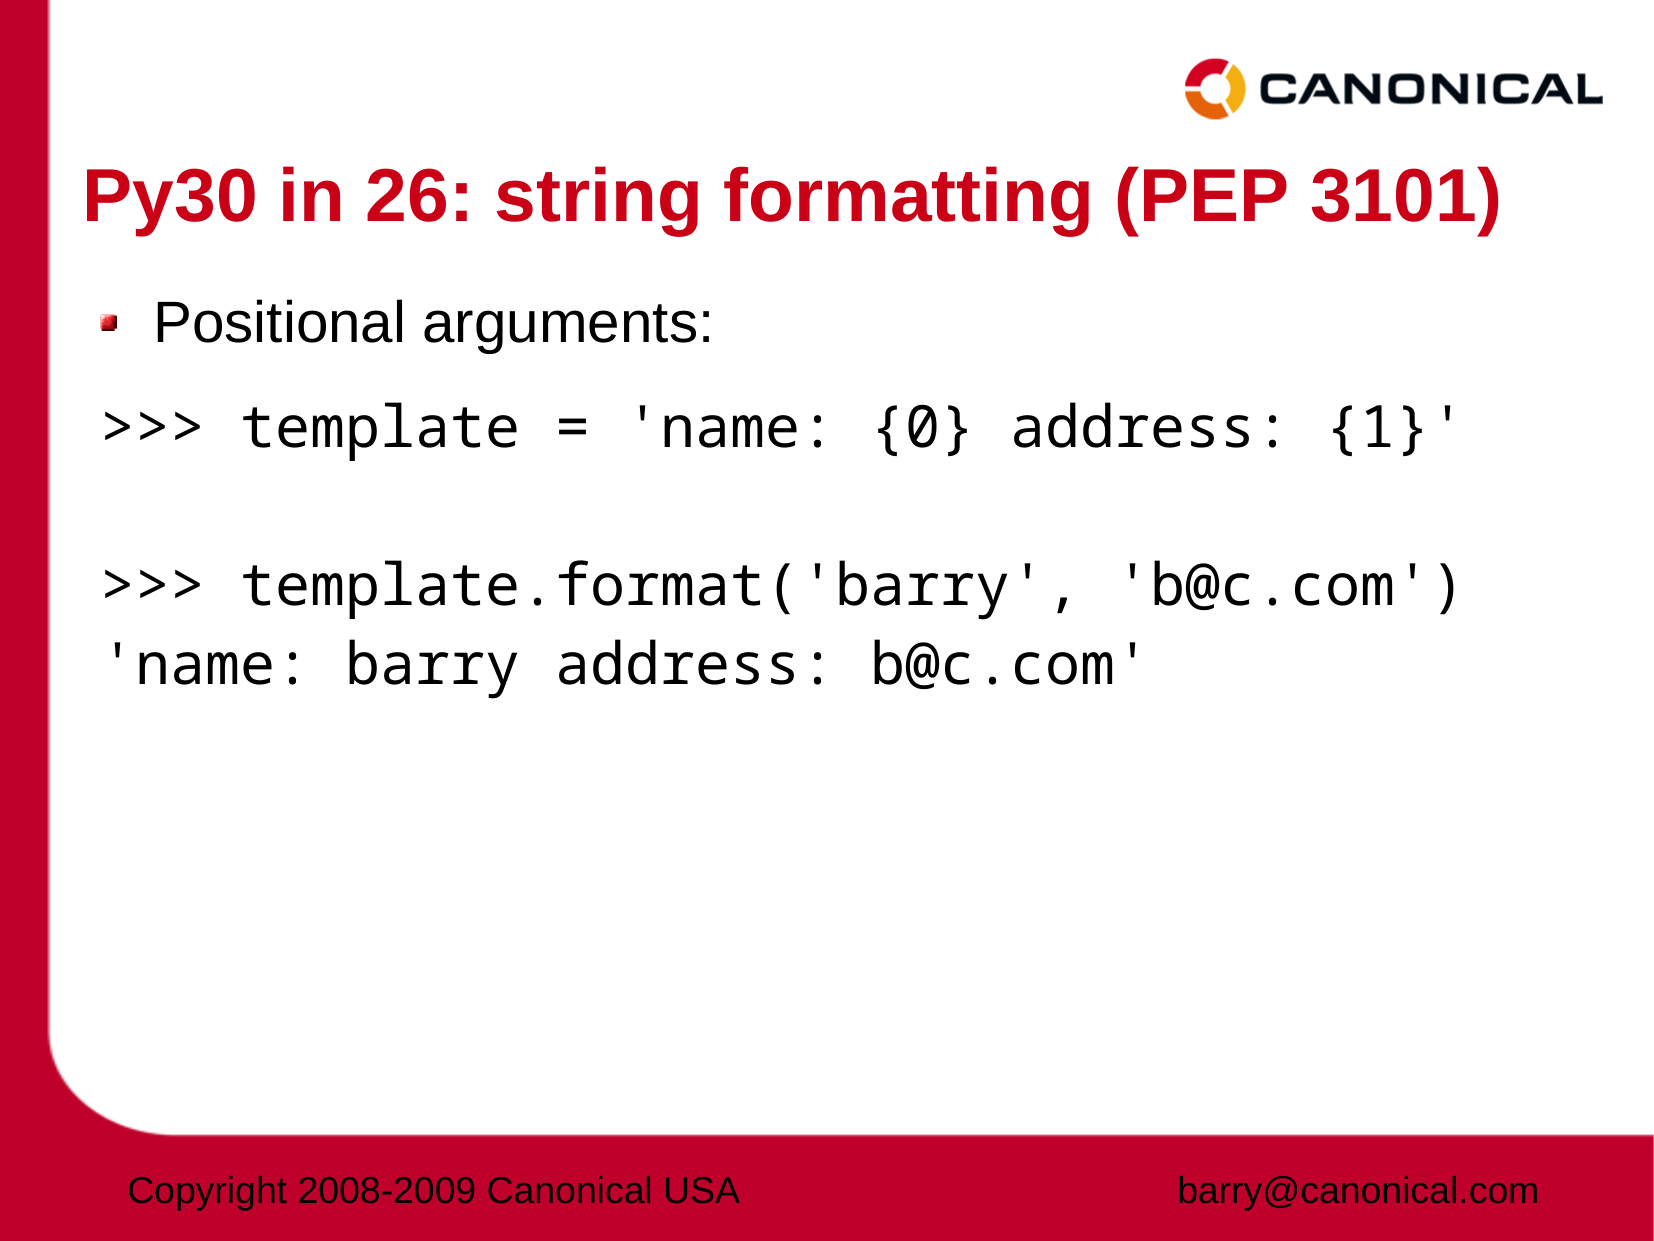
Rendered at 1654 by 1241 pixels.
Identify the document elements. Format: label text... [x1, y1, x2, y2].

title Py30 in 26: string formatting (PEP 3101) [82, 104, 1571, 287]
list Positional arguments: >>> template = 'name: {0} address: {1}' >>> template.format('barry', 'b@c.com') 'name: barry address: b@c.com' [82, 290, 1571, 1109]
picture [0, 0, 1654, 1241]
